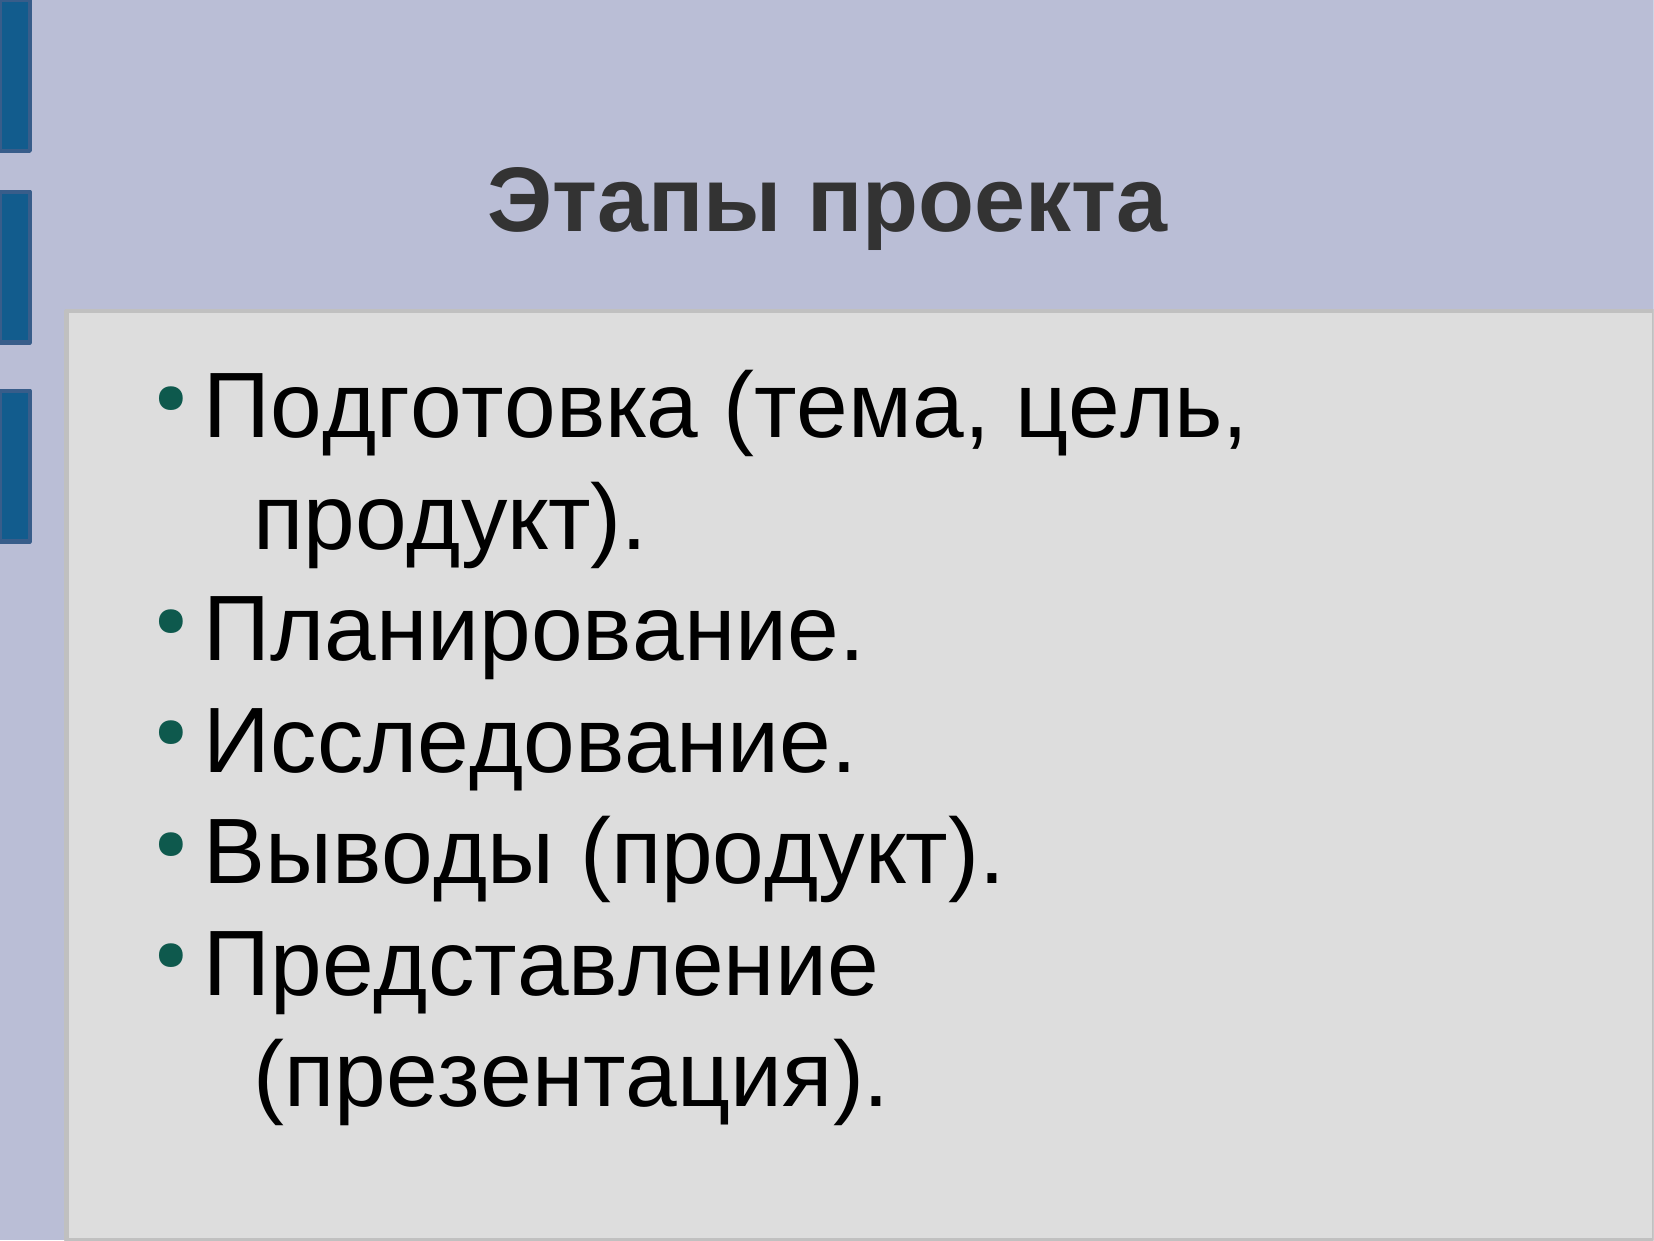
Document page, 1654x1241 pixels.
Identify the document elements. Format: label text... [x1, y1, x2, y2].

title Этапы проекта [121, 91, 1534, 299]
list Подготовка (тема, цель, продукт). Планирование. Исследование. Выводы (продукт). Представление (презентация). [121, 344, 1534, 1127]
